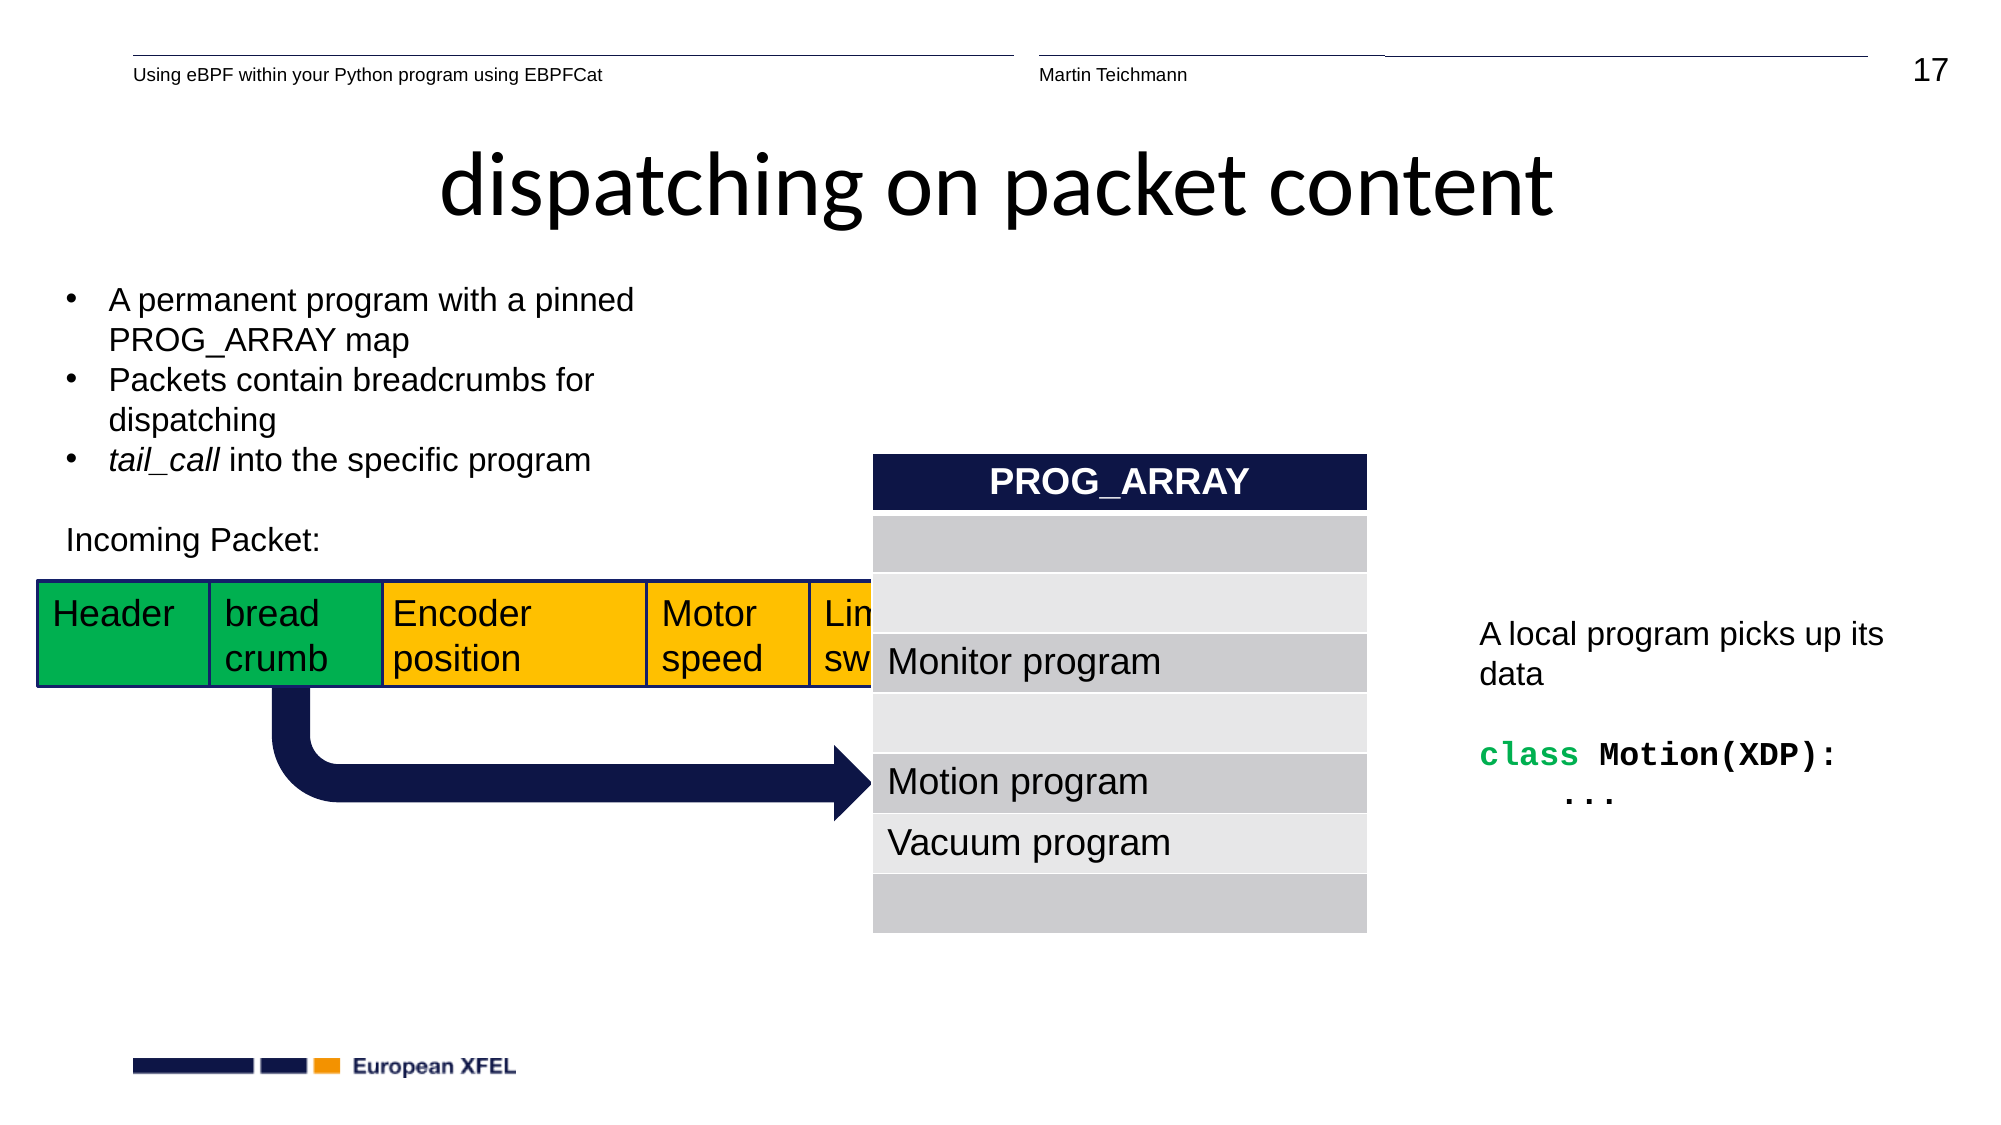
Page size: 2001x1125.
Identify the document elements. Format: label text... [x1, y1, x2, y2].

table_cell [873, 694, 1367, 752]
text_box [271, 687, 871, 822]
text_box Motor speed [646, 581, 809, 687]
text_box bread crumb [209, 581, 383, 687]
table_header PROG_ARRAY [873, 454, 1367, 510]
text_box Header [37, 581, 209, 687]
table_cell [873, 516, 1367, 572]
table_cell Motion program [873, 754, 1367, 813]
picture [133, 1058, 516, 1078]
text_box A permanent program with a pinned PROG_ARRAY map Packets contain breadcrumbs for dispatching tail_call into the specific program Incoming Packet: [50, 271, 713, 581]
table_cell [873, 874, 1367, 933]
text_box A local program picks up its data class Motion(XDP): ... [1464, 604, 1921, 900]
table_cell Vacuum program [873, 814, 1367, 873]
table_cell Monitor program [873, 634, 1367, 692]
title dispatching on packet content [182, 115, 1814, 243]
text_box Encoder position [383, 581, 646, 687]
table_cell [873, 574, 1367, 632]
text_box Limit switches [809, 581, 871, 687]
